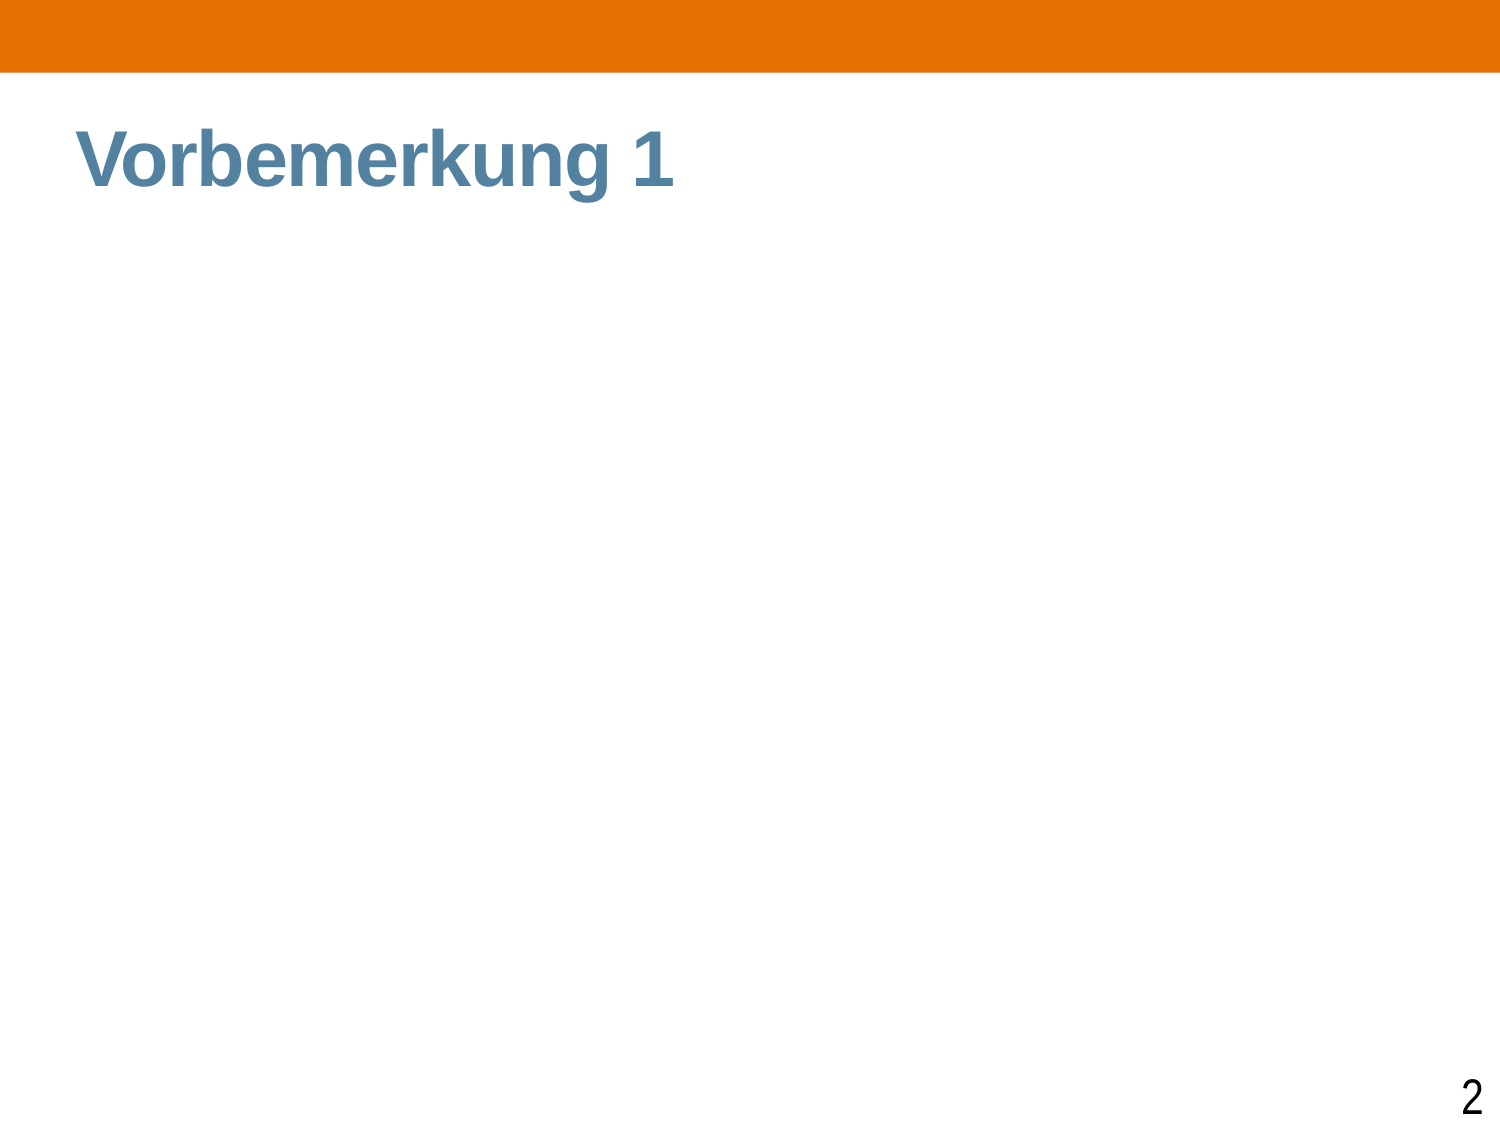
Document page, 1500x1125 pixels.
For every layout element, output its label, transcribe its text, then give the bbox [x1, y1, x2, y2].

title Vorbemerkung 1 [75, 122, 1438, 228]
picture [0, 0, 1500, 75]
